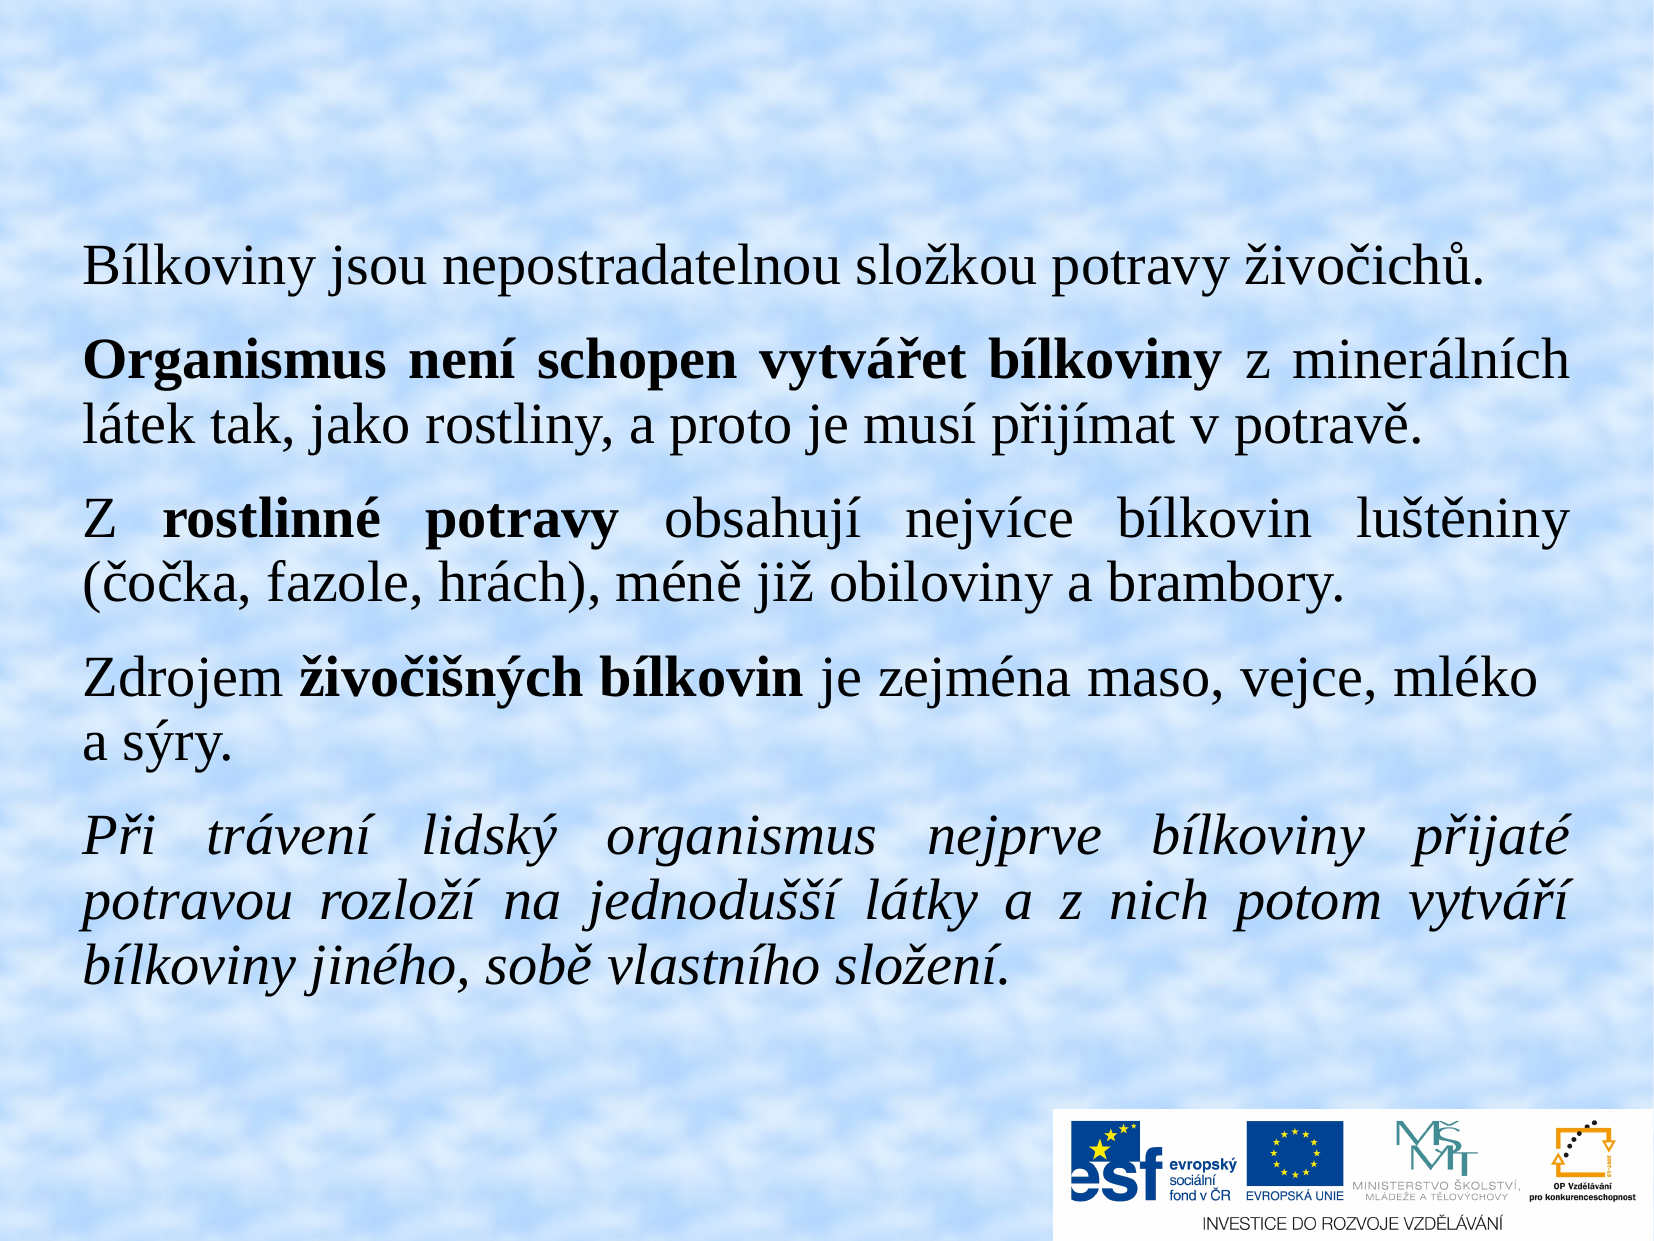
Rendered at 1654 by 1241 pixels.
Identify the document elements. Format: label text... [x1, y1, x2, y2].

list Bílkoviny jsou nepostradatelnou složkou potravy živočichů. Organismus není schopen vytvářet bílkoviny z minerálních látek tak, jako rostliny, a proto je musí přijímat v potravě. Z rostlinné potravy obsahují nejvíce bílkovin luštěniny (čočka, fazole, hrách), méně již obiloviny a brambory. Zdrojem živočišných bílkovin je zejména maso, vejce, mléko a sýry. Při trávení lidský organismus nejprve bílkoviny přijaté potravou rozloží na jednodušší látky a z nich potom vytváří bílkoviny jiného, sobě vlastního složení. [82, 232, 1571, 1009]
picture [0, 0, 1654, 1241]
